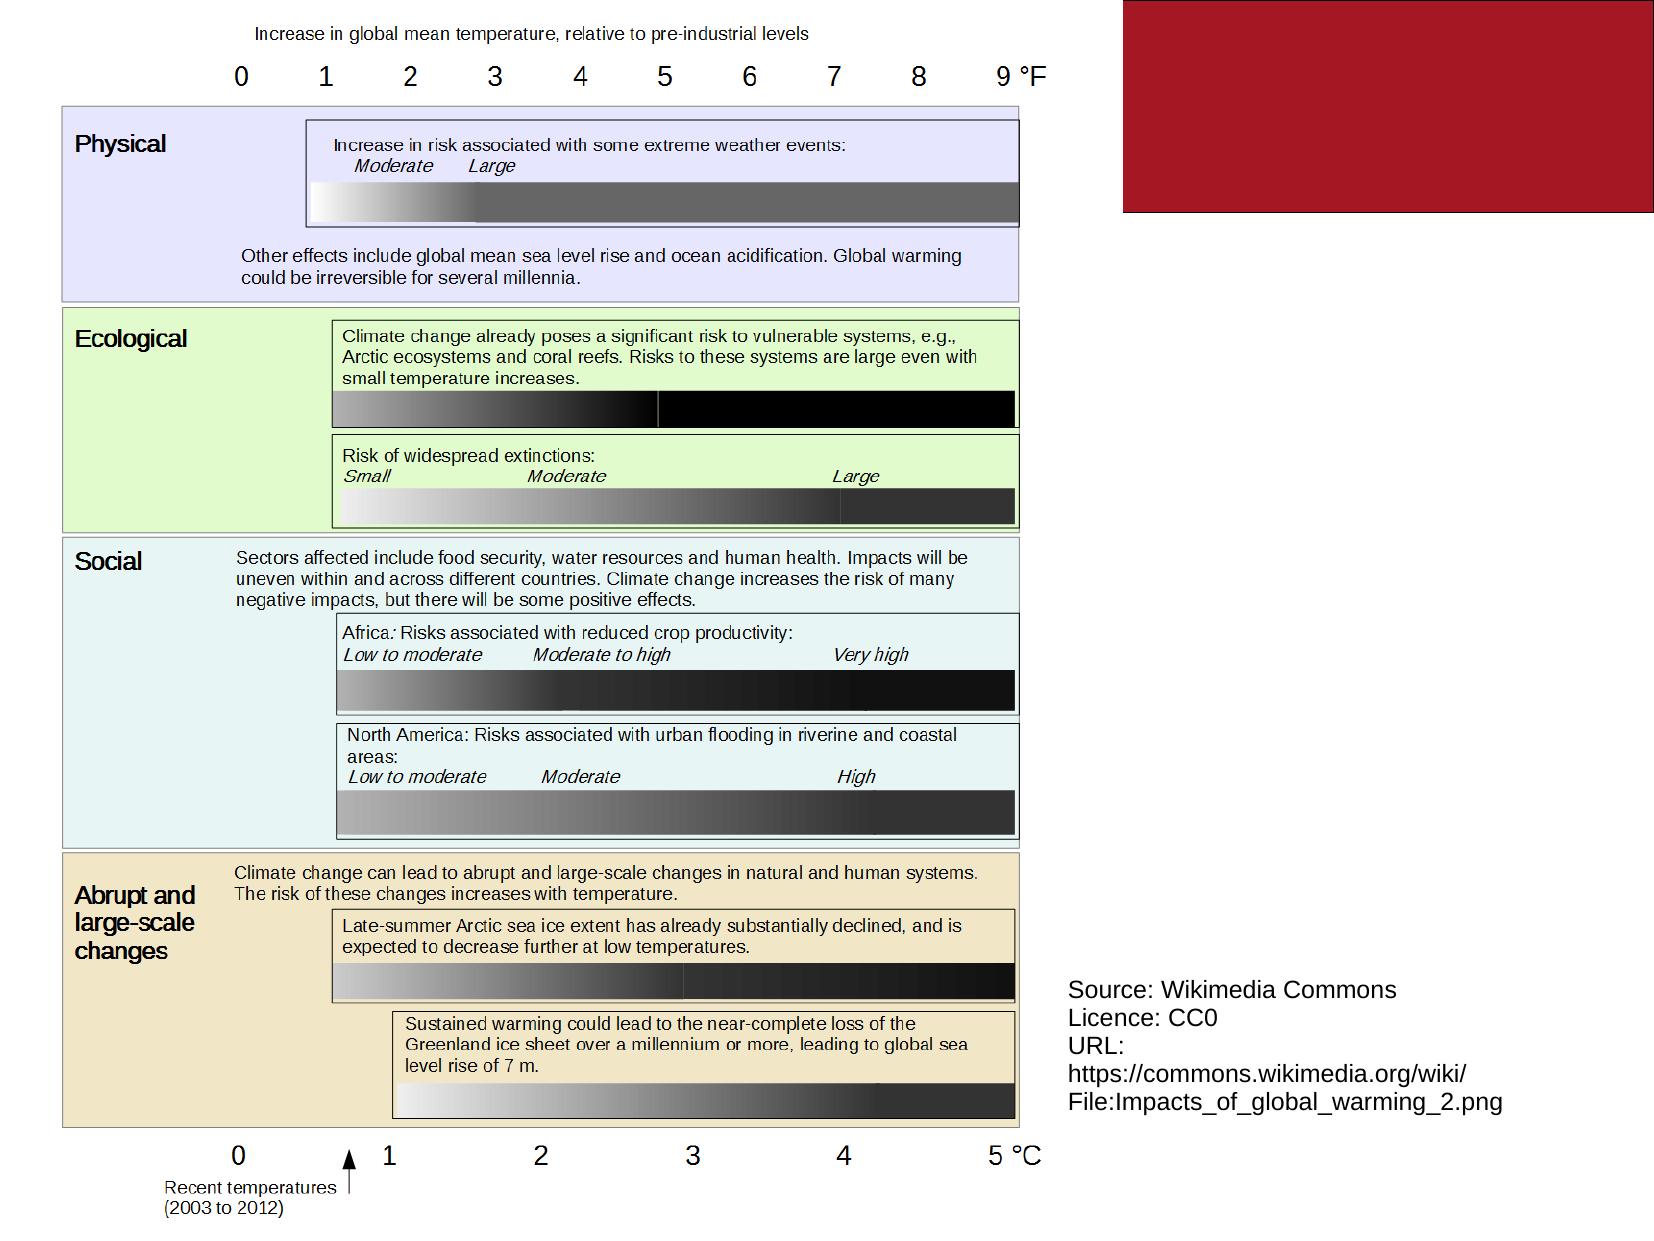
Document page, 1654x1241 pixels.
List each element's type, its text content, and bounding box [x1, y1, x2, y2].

text_box Source: Wikimedia Commons Licence: CC0 URL: https://commons.wikimedia.org/wiki/File:Impacts_of_global_warming_2.png [1053, 968, 1549, 1166]
picture [0, 0, 1123, 1241]
